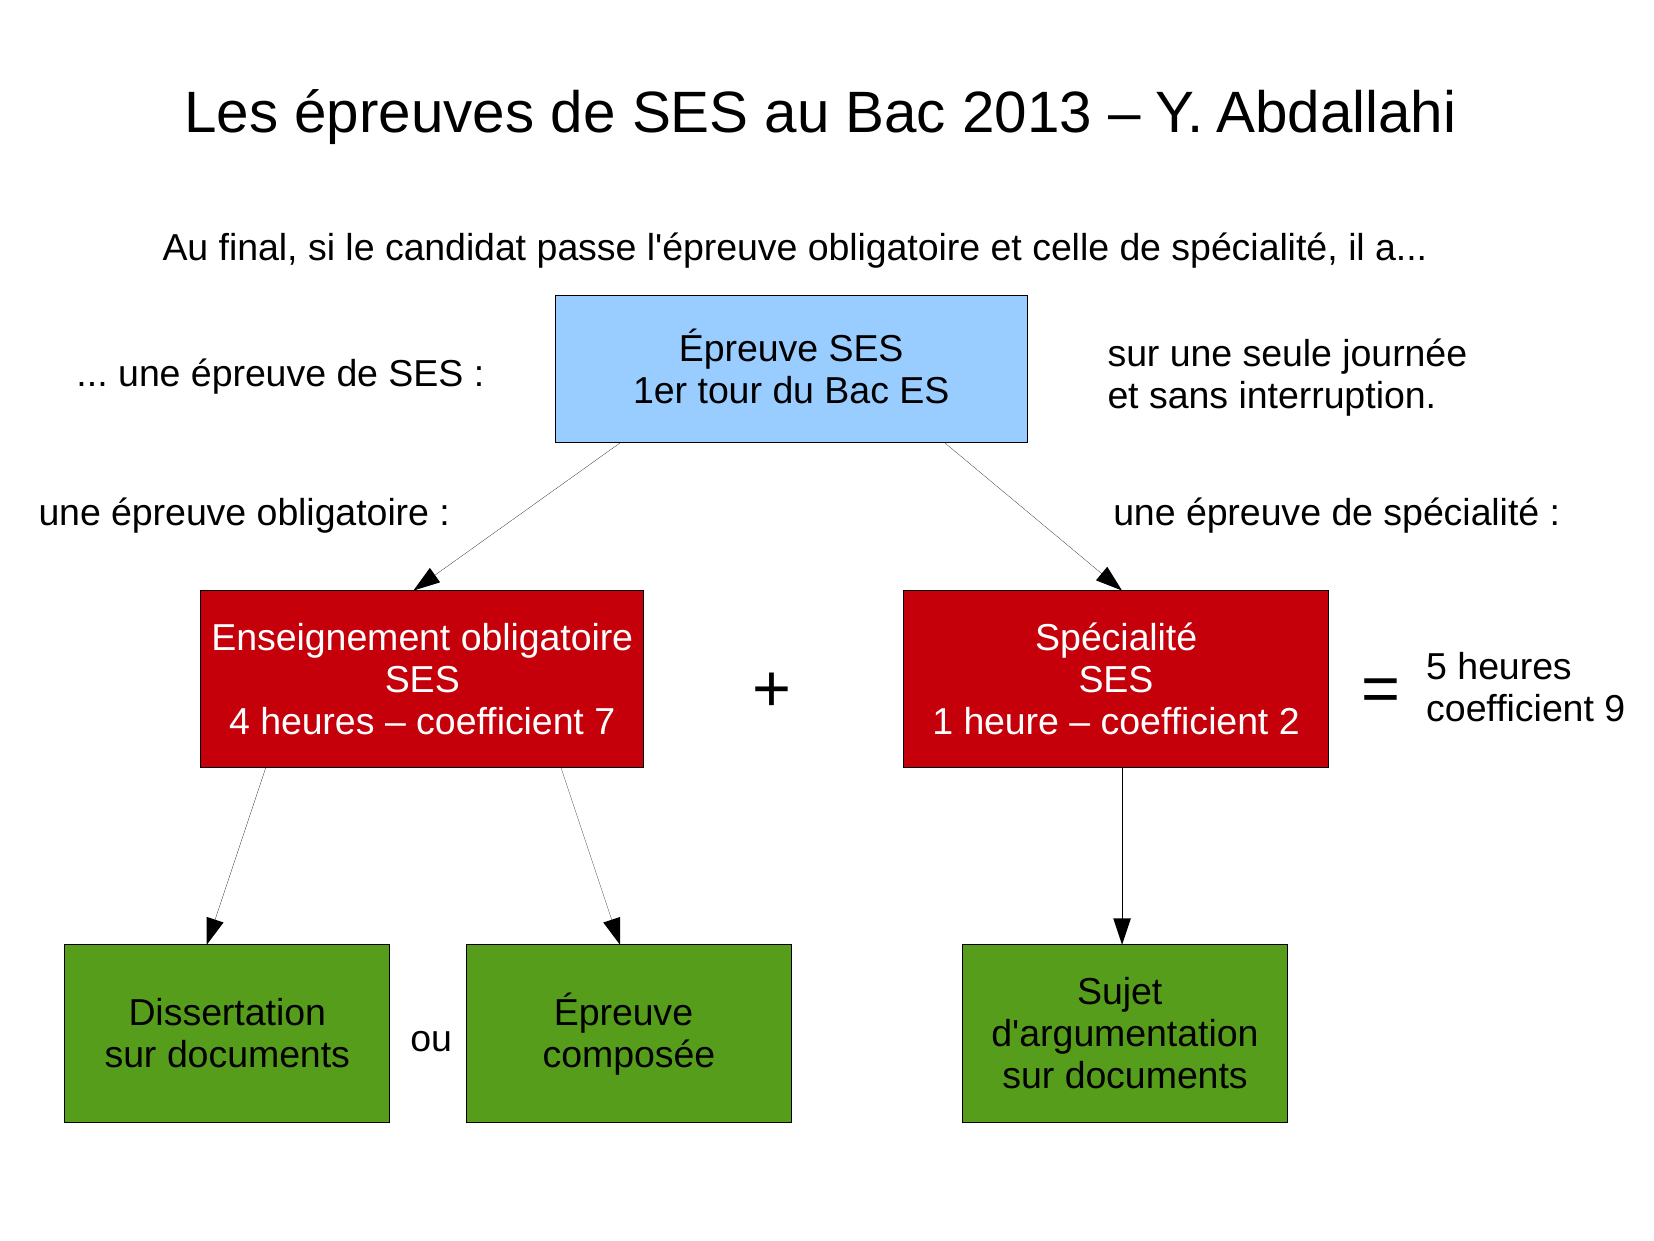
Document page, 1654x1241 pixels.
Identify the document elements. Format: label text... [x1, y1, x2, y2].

text_box ou [395, 1009, 468, 1067]
text_box Sujet d'argumentation sur documents [962, 944, 1288, 1123]
title Les épreuves de SES au Bac 2013 – Y. Abdallahi [76, 53, 1566, 172]
text_box Spécialité SES 1 heure – coefficient 2 [903, 590, 1329, 768]
text_box sur une seule journée et sans interruption. [1092, 324, 1484, 424]
text_box Dissertation sur documents [64, 944, 390, 1123]
text_box une épreuve obligatoire : [23, 484, 532, 556]
text_box une épreuve de spécialité : [1098, 484, 1577, 542]
text_box Épreuve composée [466, 944, 792, 1123]
text_box ... une épreuve de SES : [59, 345, 503, 403]
text_box 5 heures coefficient 9 [1411, 637, 1641, 737]
text_box + [738, 643, 807, 734]
text_box Épreuve SES 1er tour du Bac ES [555, 295, 1028, 443]
text_box = [1346, 643, 1411, 734]
text_box Au final, si le candidat passe l'épreuve obligatoire et celle de spécialité, il a... [147, 218, 1446, 276]
text_box Enseignement obligatoire SES 4 heures – coefficient 7 [200, 590, 644, 768]
